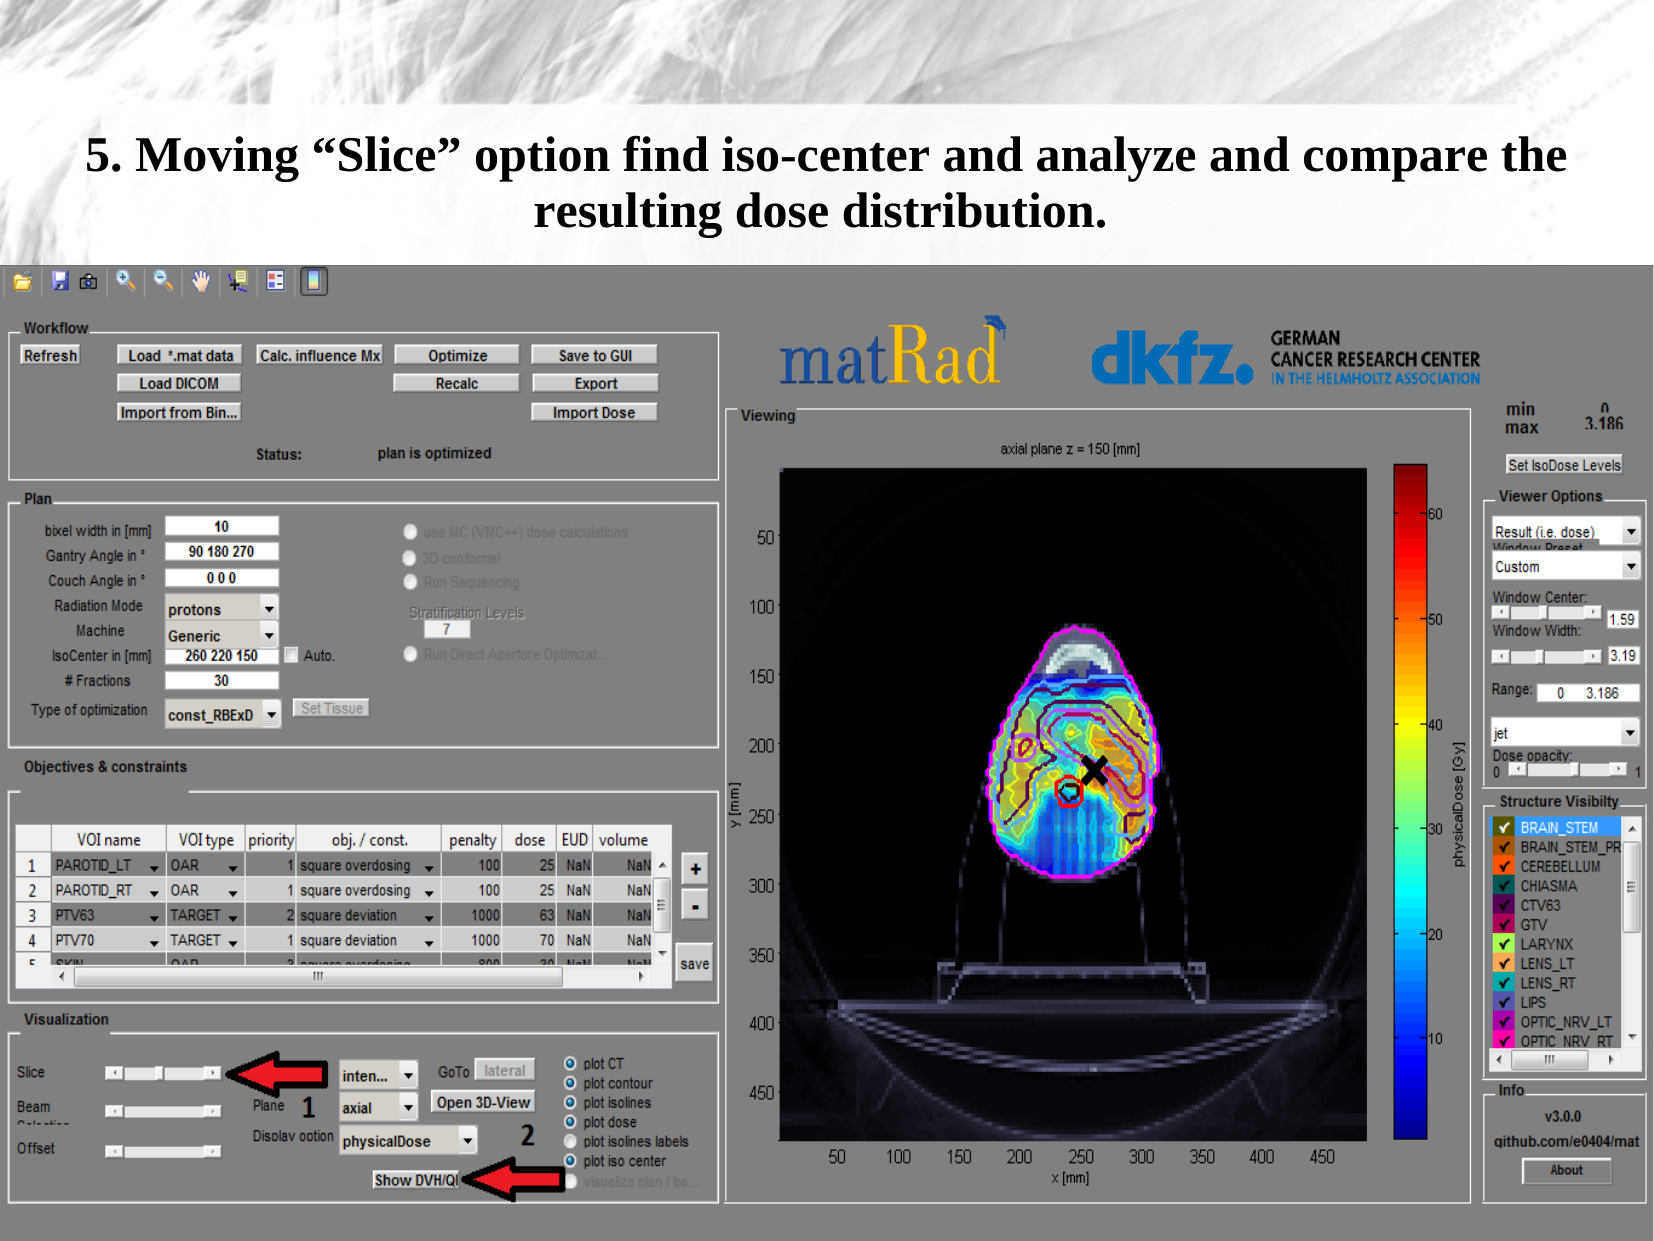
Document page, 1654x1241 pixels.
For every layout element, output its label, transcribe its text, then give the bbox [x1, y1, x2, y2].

picture [0, 0, 1654, 1241]
title 5. Moving “Slice” option find iso-center and analyze and compare the resulting dose distribution. [82, 78, 1571, 265]
